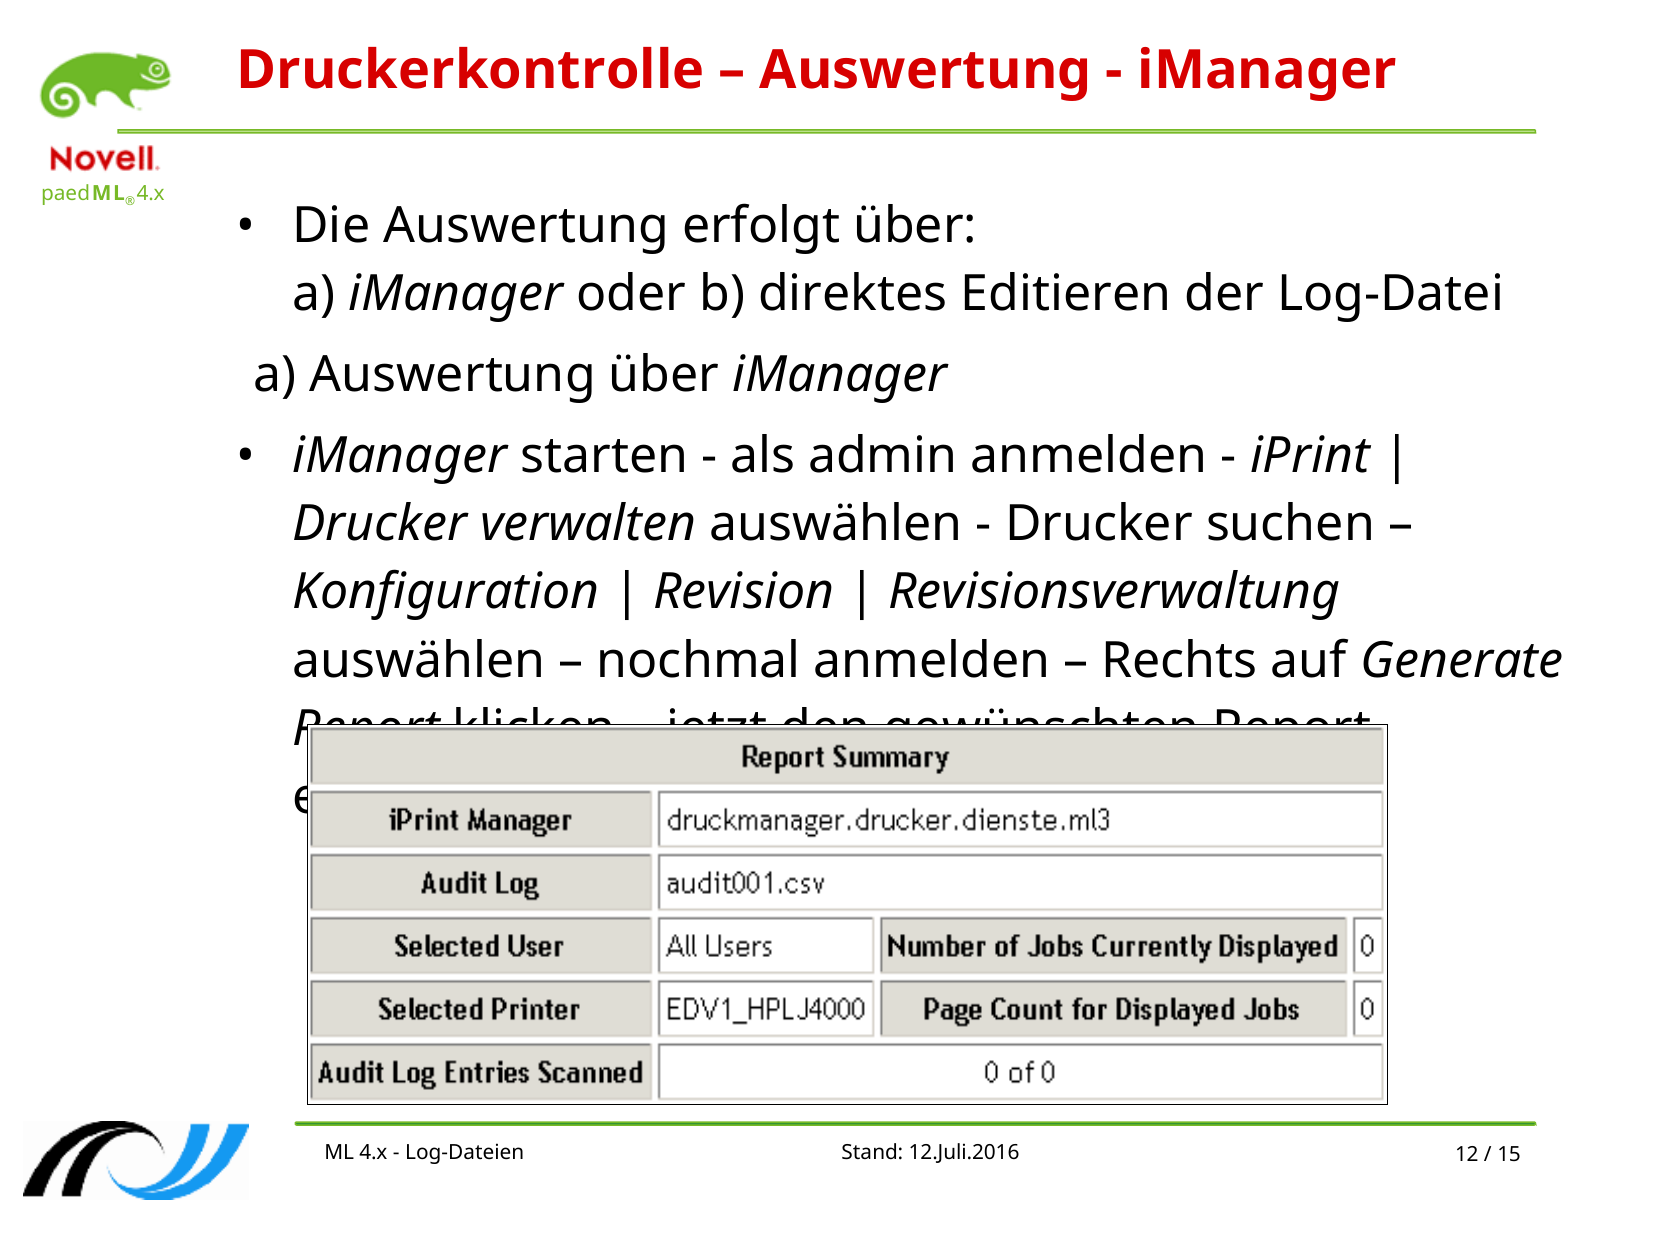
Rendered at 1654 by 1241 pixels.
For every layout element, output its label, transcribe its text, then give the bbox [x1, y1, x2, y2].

list Die Auswertung erfolgt über: a) iManager oder b) direktes Editieren der Log-Datei a) Auswertung über iManager iManager starten - als admin anmelden - iPrint | Drucker verwalten auswählen - Drucker suchen – Konfiguration | Revision | Revisionsverwaltung auswählen – nochmal anmelden – Rechts auf Generate Report klicken – jetzt den gewünschten Report erzeugen! [236, 188, 1565, 721]
picture [307, 724, 1388, 1105]
title Druckerkontrolle – Auswertung - iManager [236, 17, 1536, 119]
picture [26, 35, 184, 193]
picture [23, 1121, 249, 1200]
